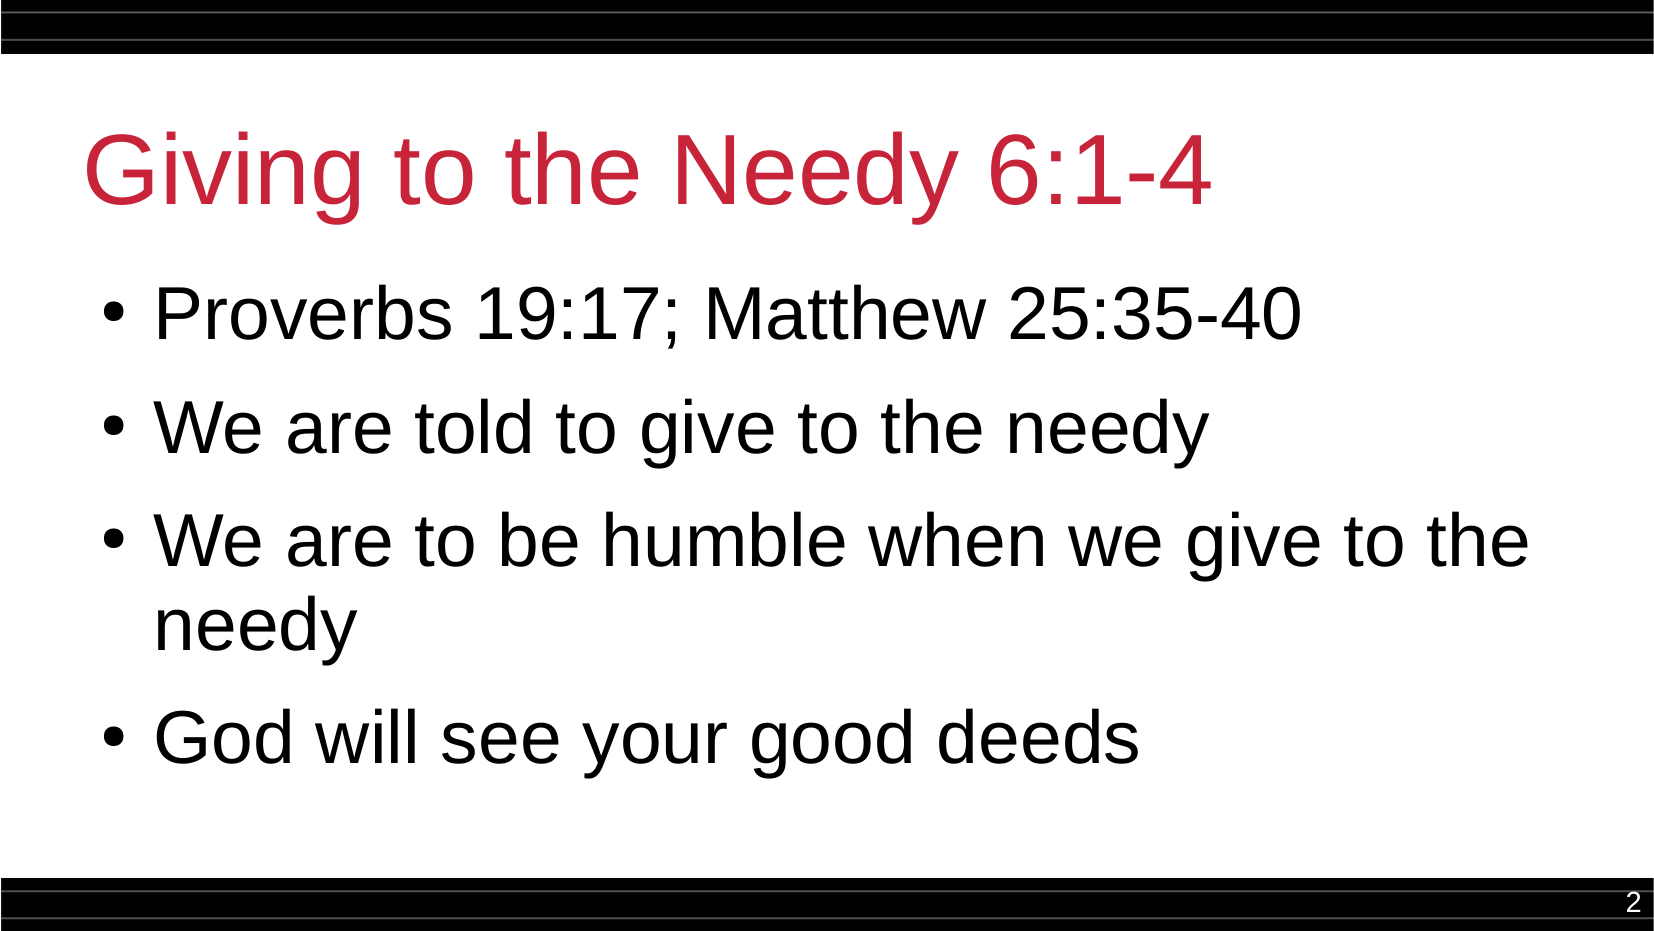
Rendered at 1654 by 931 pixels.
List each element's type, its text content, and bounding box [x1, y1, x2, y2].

list Proverbs 19:17; Matthew 25:35-40 We are told to give to the needy We are to be humble when we give to the needy God will see your good deeds [82, 271, 1571, 851]
picture [1, 878, 1654, 931]
picture [1, 0, 1654, 54]
title Giving to the Needy 6:1-4 [82, 92, 1571, 249]
